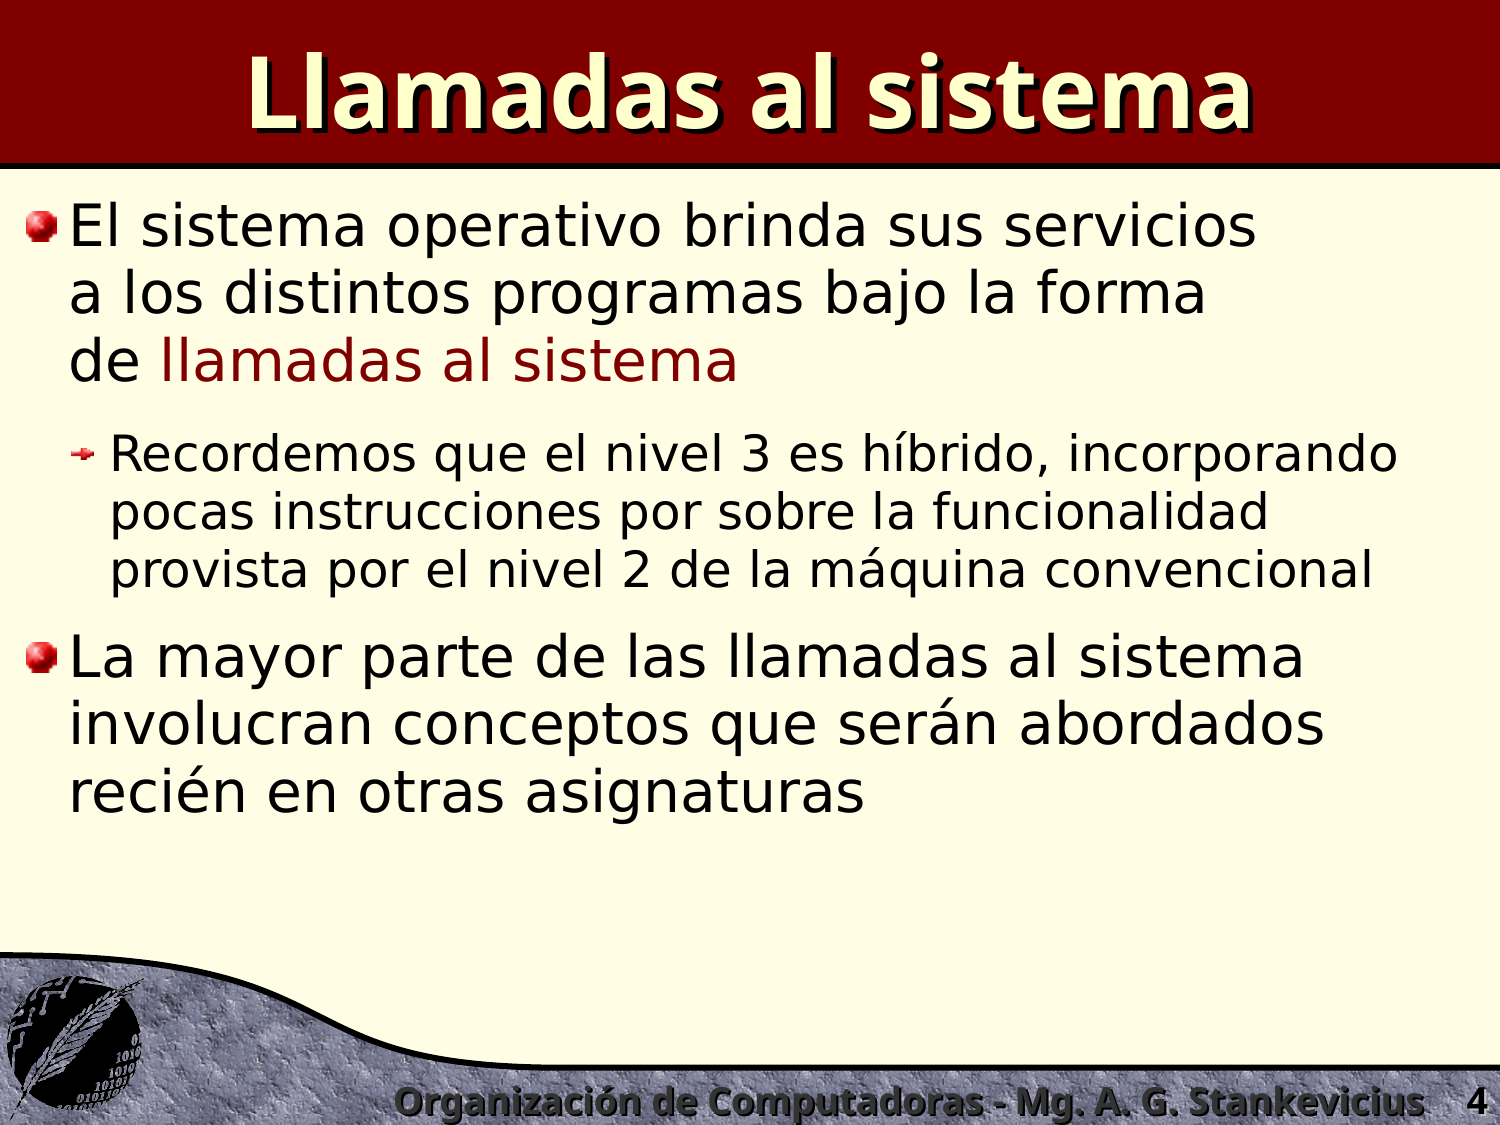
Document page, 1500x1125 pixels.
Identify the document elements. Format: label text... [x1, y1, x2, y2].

picture [802, 1100, 806, 1110]
title Llamadas al sistema [15, 5, 1485, 160]
list El sistema operativo brinda sus servicios a los distintos programas bajo la forma de llamadas al sistema Recordemos que el nivel 3 es híbrido, incorporando pocas instrucciones por sobre la funcionalidad provista por el nivel 2 de la máquina convencional La mayor parte de las llamadas al sistema involucran conceptos que serán abordados recién en otras asignaturas [11, 192, 1486, 935]
picture [1058, 1100, 1065, 1110]
picture [448, 1100, 455, 1110]
picture [0, 959, 1500, 1125]
